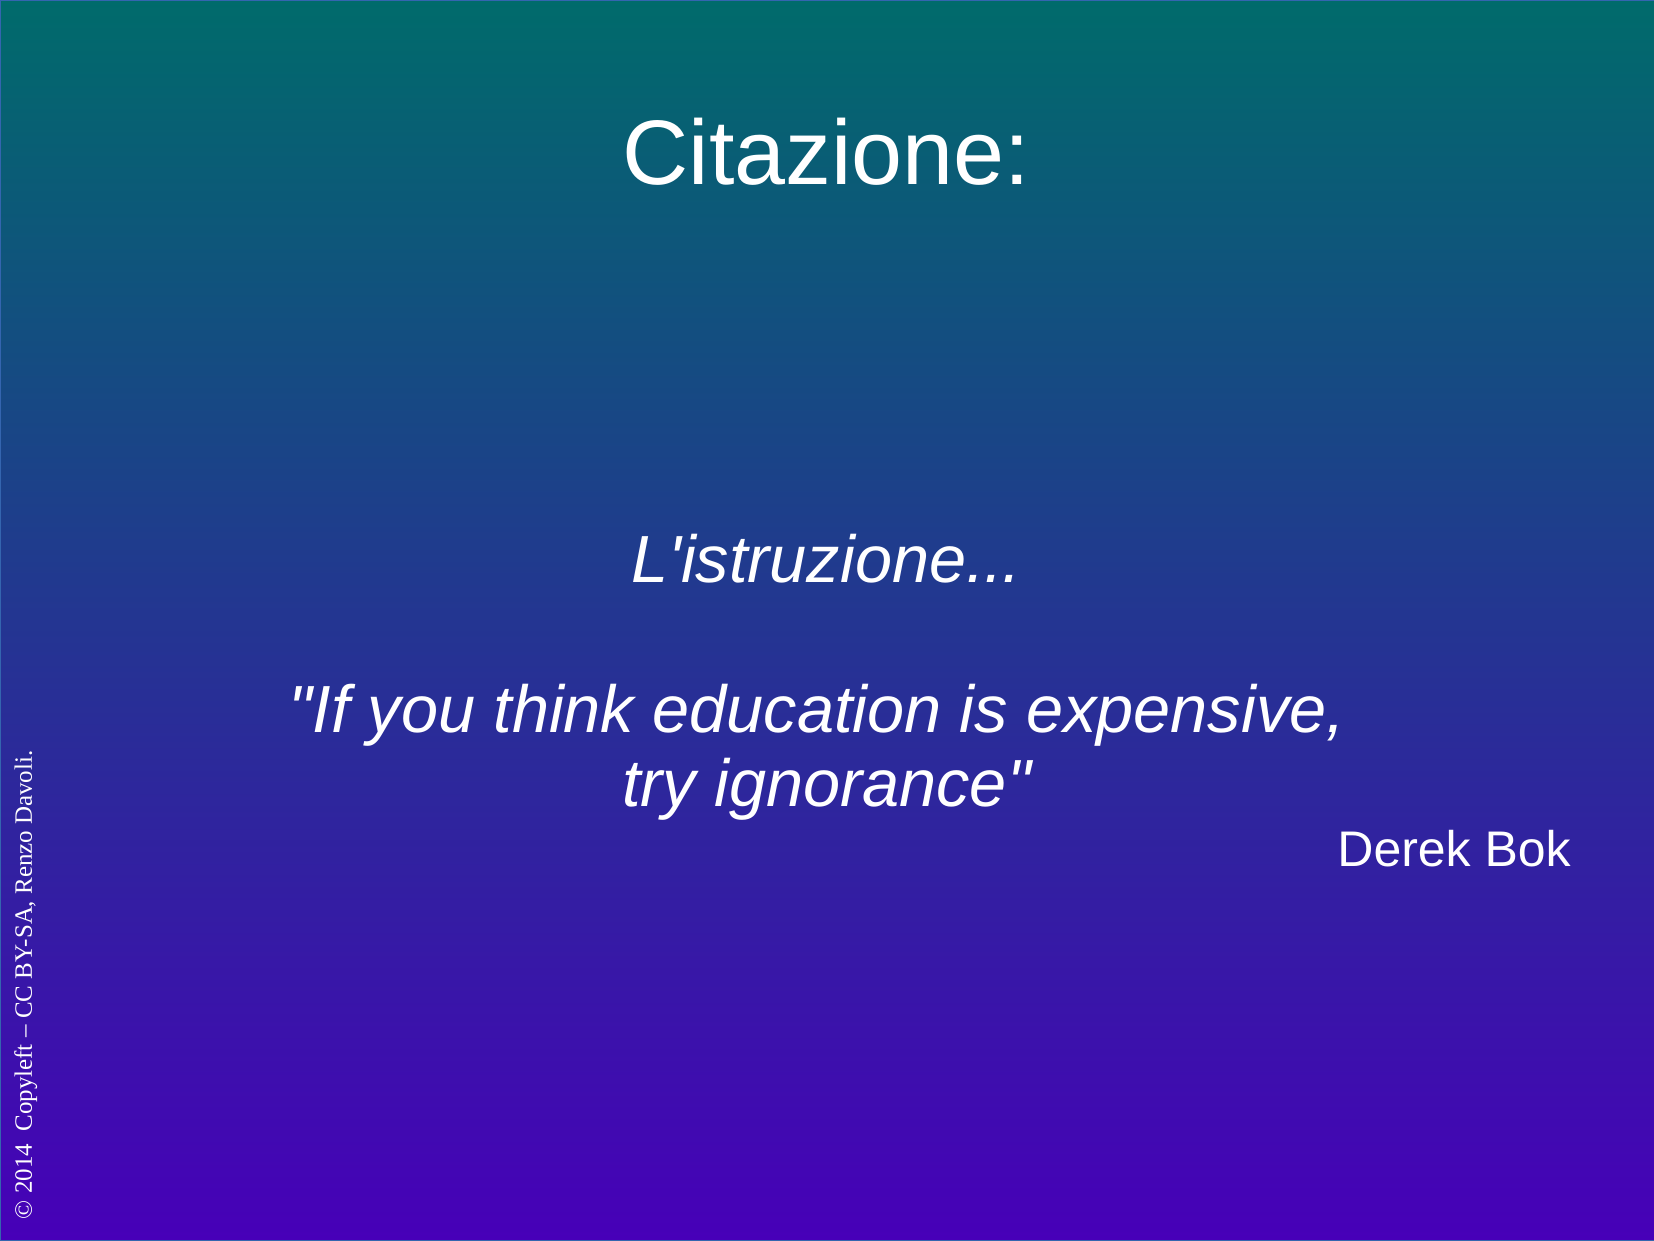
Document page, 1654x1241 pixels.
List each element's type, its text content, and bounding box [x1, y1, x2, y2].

title Citazione: [82, 56, 1571, 250]
subtitle L'istruzione... "If you think education is expensive, try ignorance" Derek Bok [82, 297, 1571, 1102]
